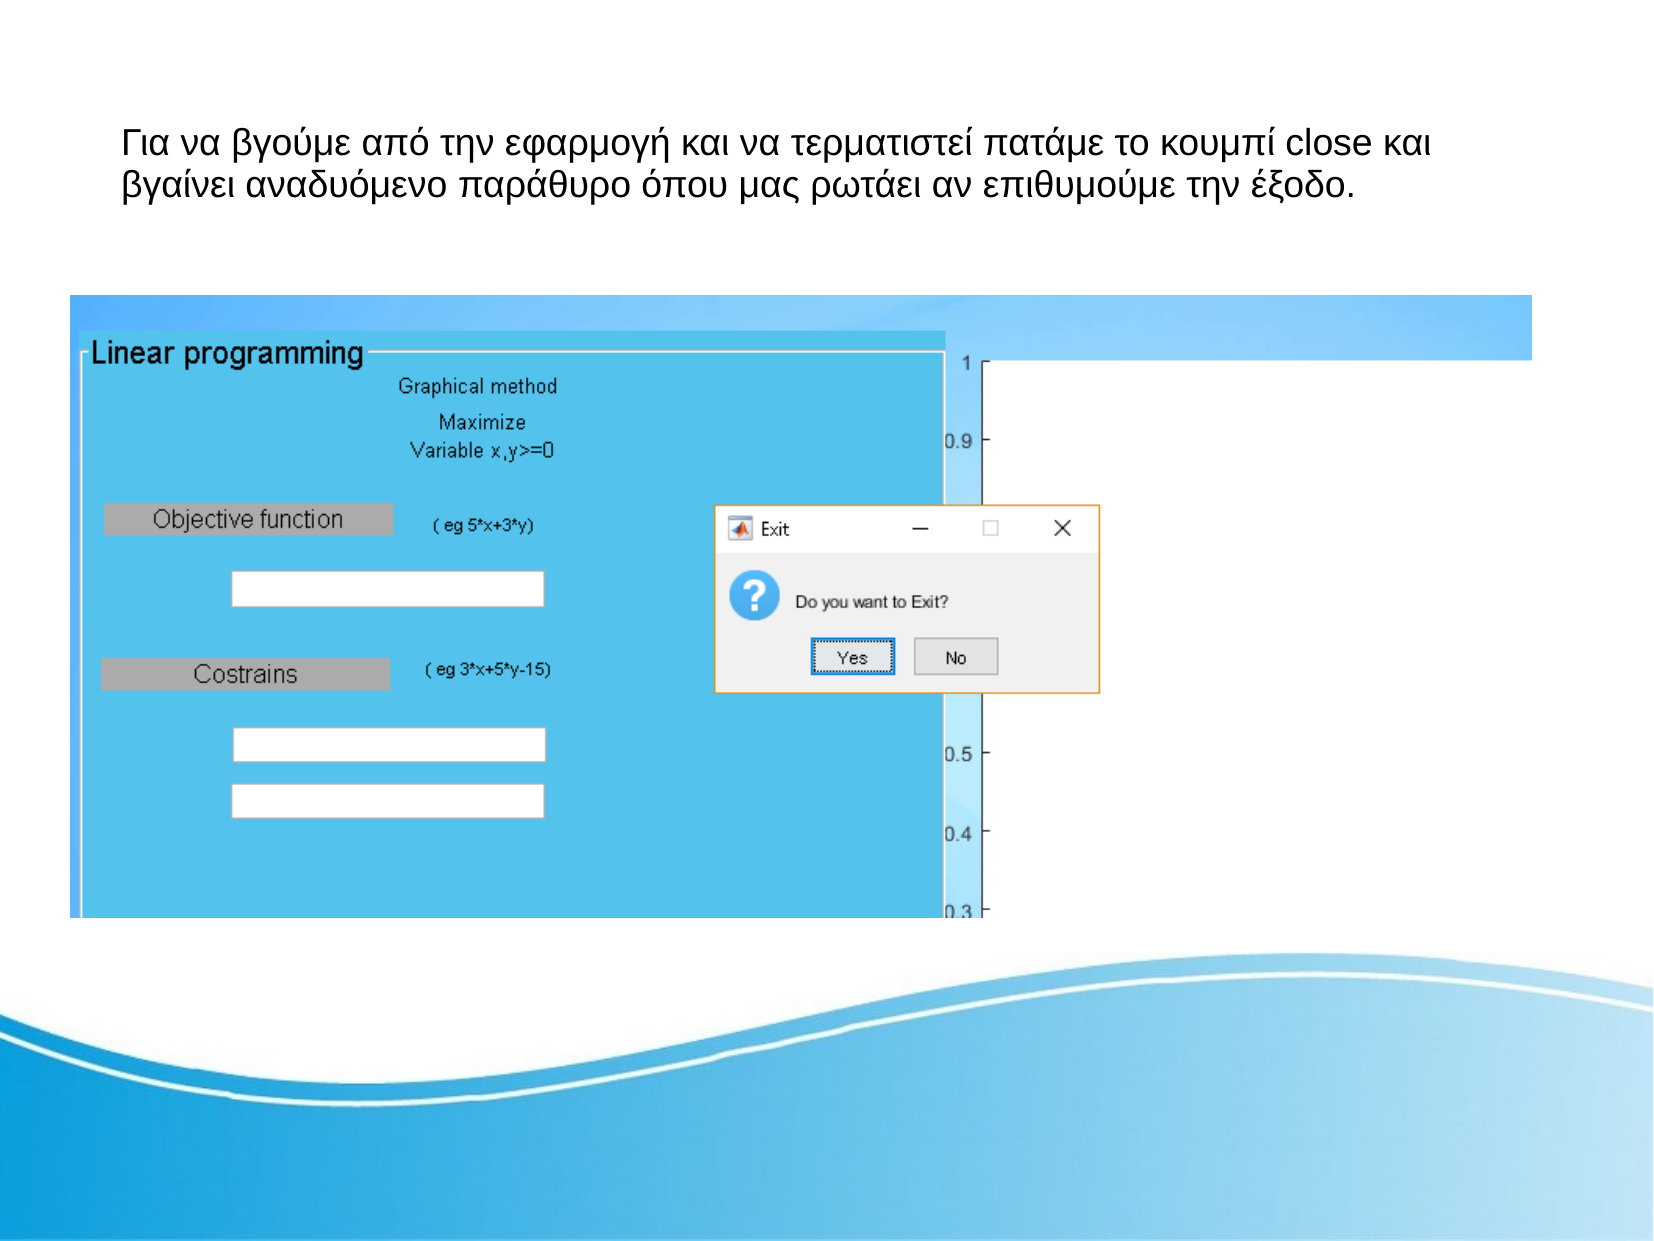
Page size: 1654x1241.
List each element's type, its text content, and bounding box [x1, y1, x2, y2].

picture [70, 295, 1532, 918]
picture [0, 952, 1654, 1241]
text_box Για να βγούμε από την εφαρμογή και να τερματιστεί πατάμε το κουμπί close και βγαίνει αναδυόμενο παράθυρο όπου μας ρωτάει αν επιθυμούμε την έξοδο. [106, 113, 1520, 295]
